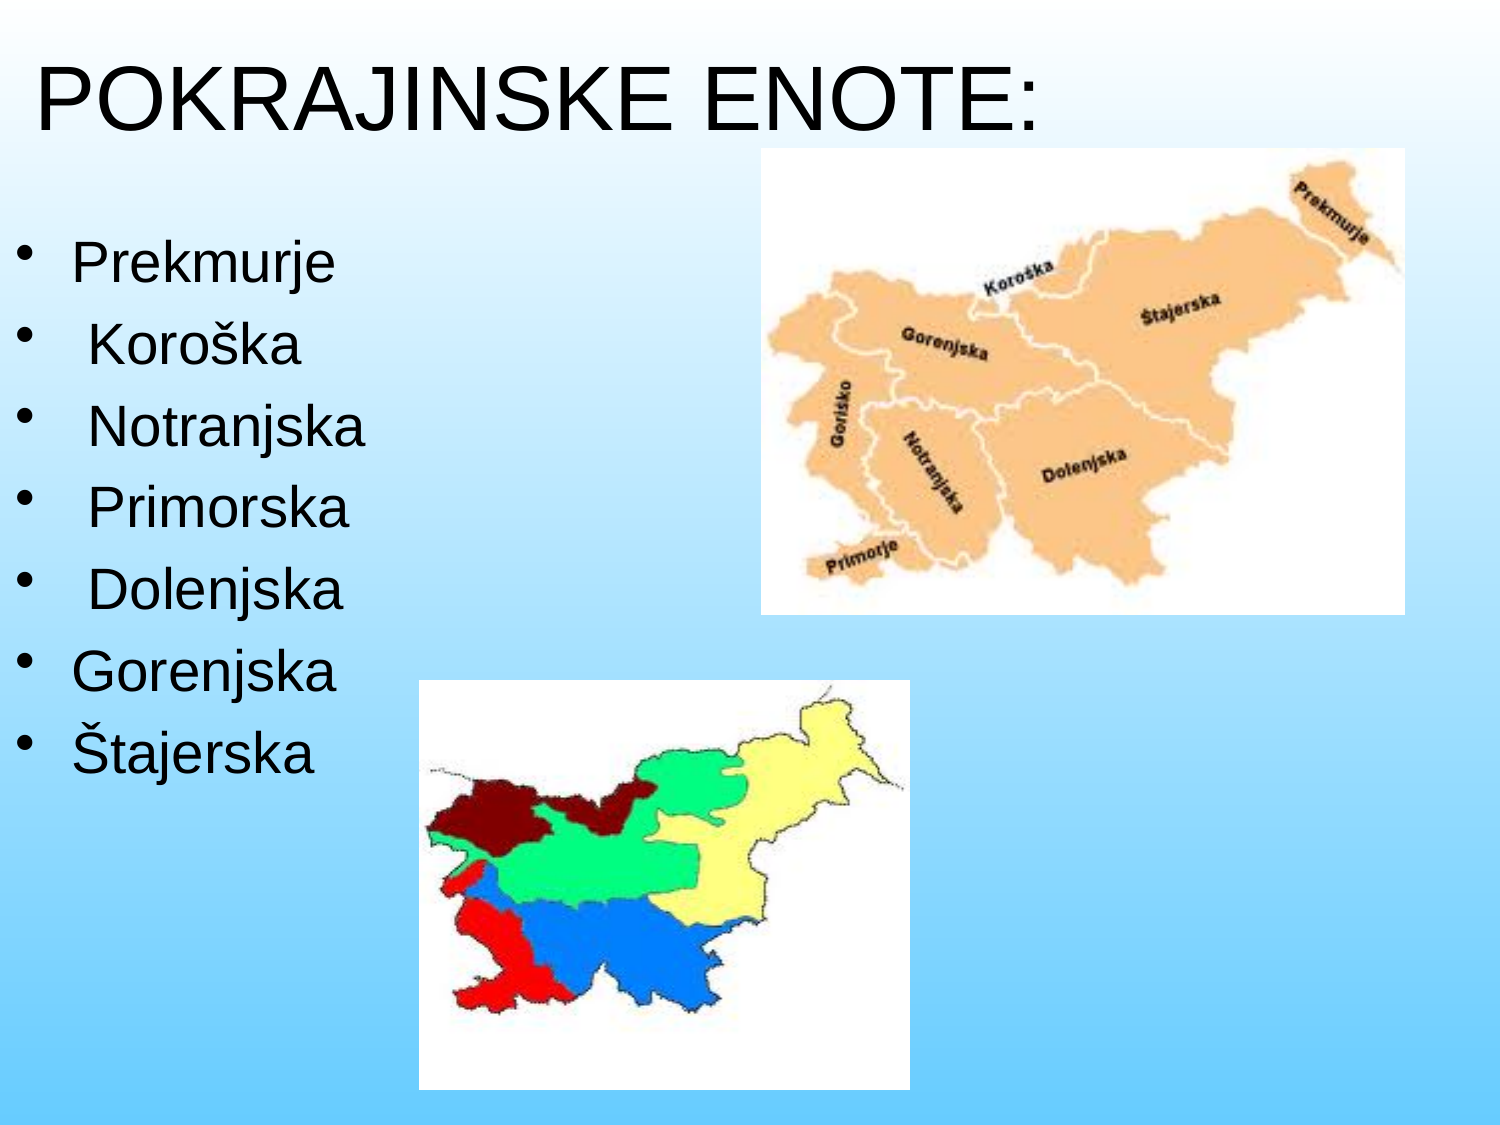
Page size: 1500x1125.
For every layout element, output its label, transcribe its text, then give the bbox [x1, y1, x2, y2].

list Prekmurje Koroška Notranjska Primorska Dolenjska Gorenjska Štajerska [0, 125, 1372, 1012]
picture [419, 680, 910, 1090]
picture [761, 148, 1405, 615]
title POKRAJINSKE ENOTE: [0, 0, 1214, 125]
